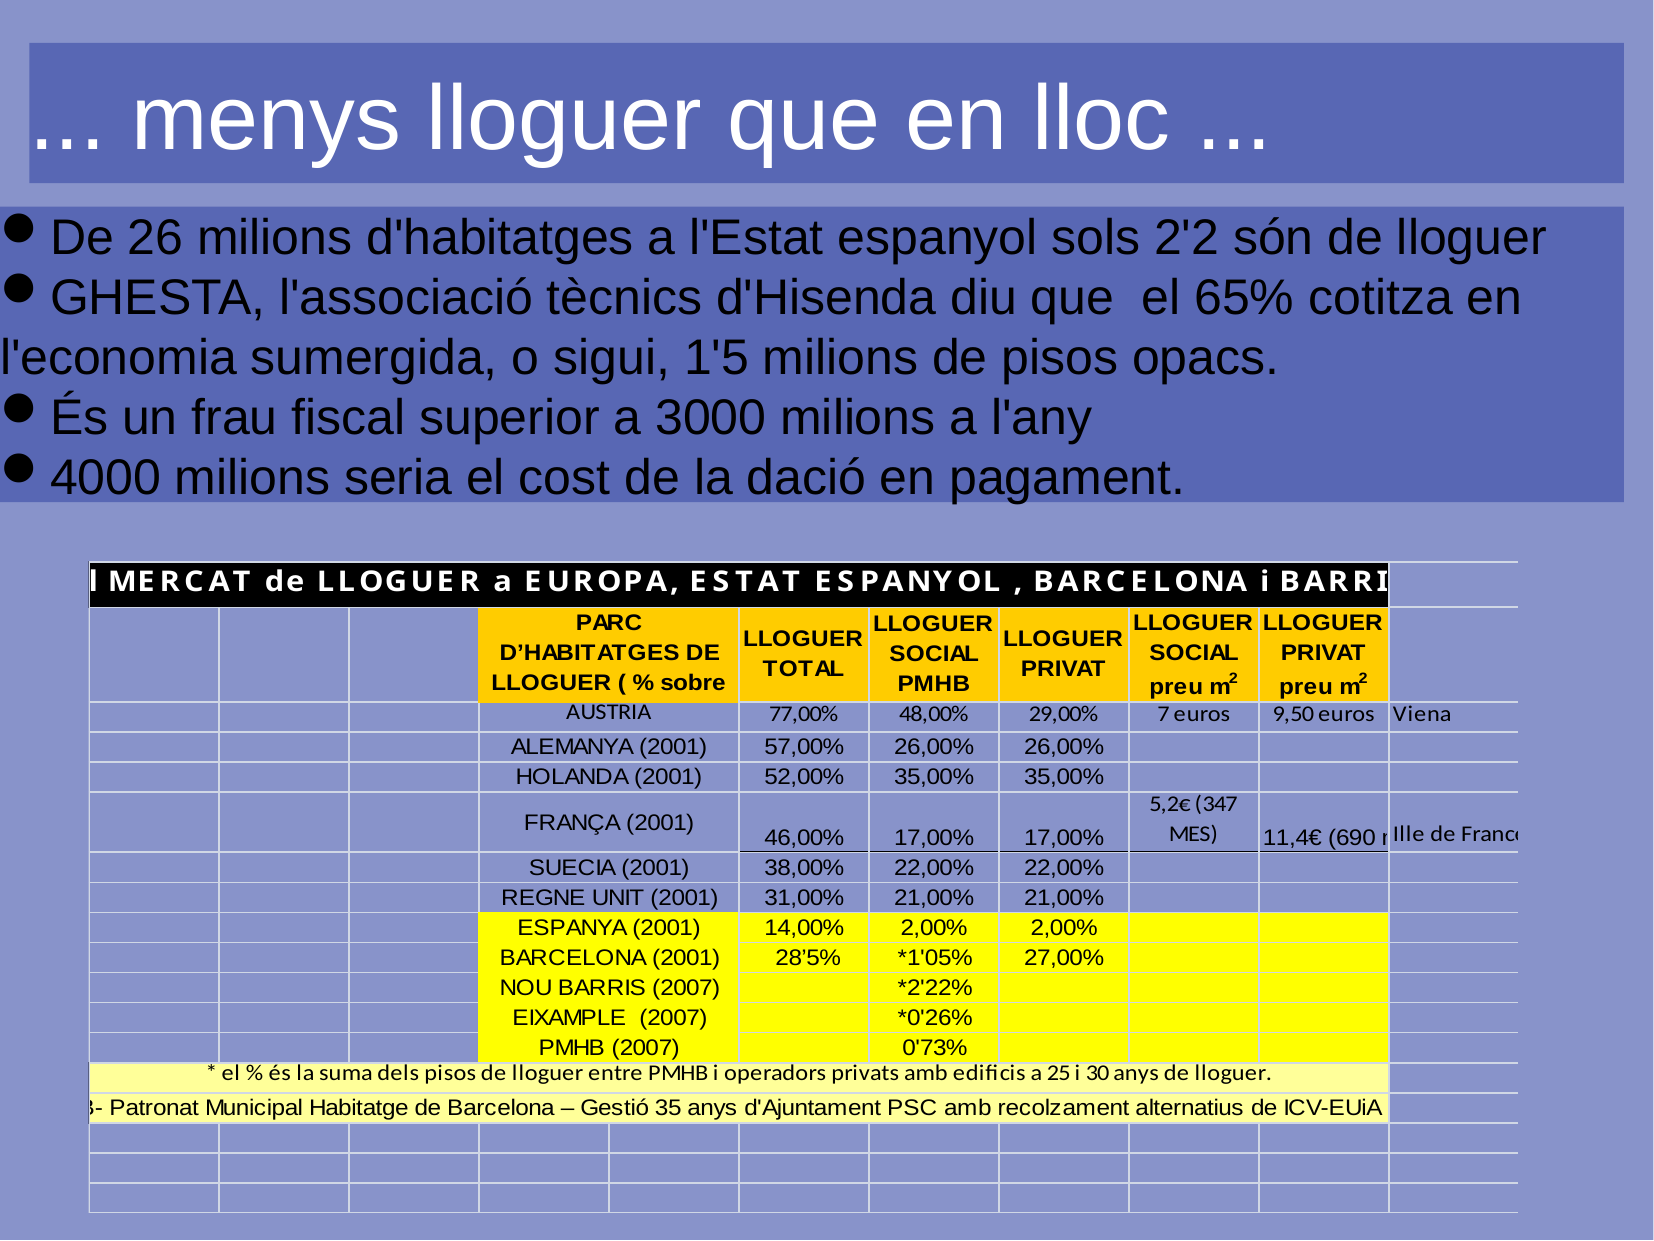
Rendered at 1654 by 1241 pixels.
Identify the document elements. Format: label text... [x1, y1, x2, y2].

chart [88, 561, 1520, 1214]
text_box De 26 milions d'habitatges a l'Estat espanyol sols 2'2 són de lloguer GHESTA, l'associació tècnics d'Hisenda diu que el 65% cotitza en l'economia sumergida, o sigui, 1'5 milions de pisos opacs. És un frau fiscal superior a 3000 milions a l'any 4000 milions seria el cost de la dació en pagament. [0, 206, 1624, 503]
title ... menys lloguer que en lloc ... [29, 42, 1624, 184]
